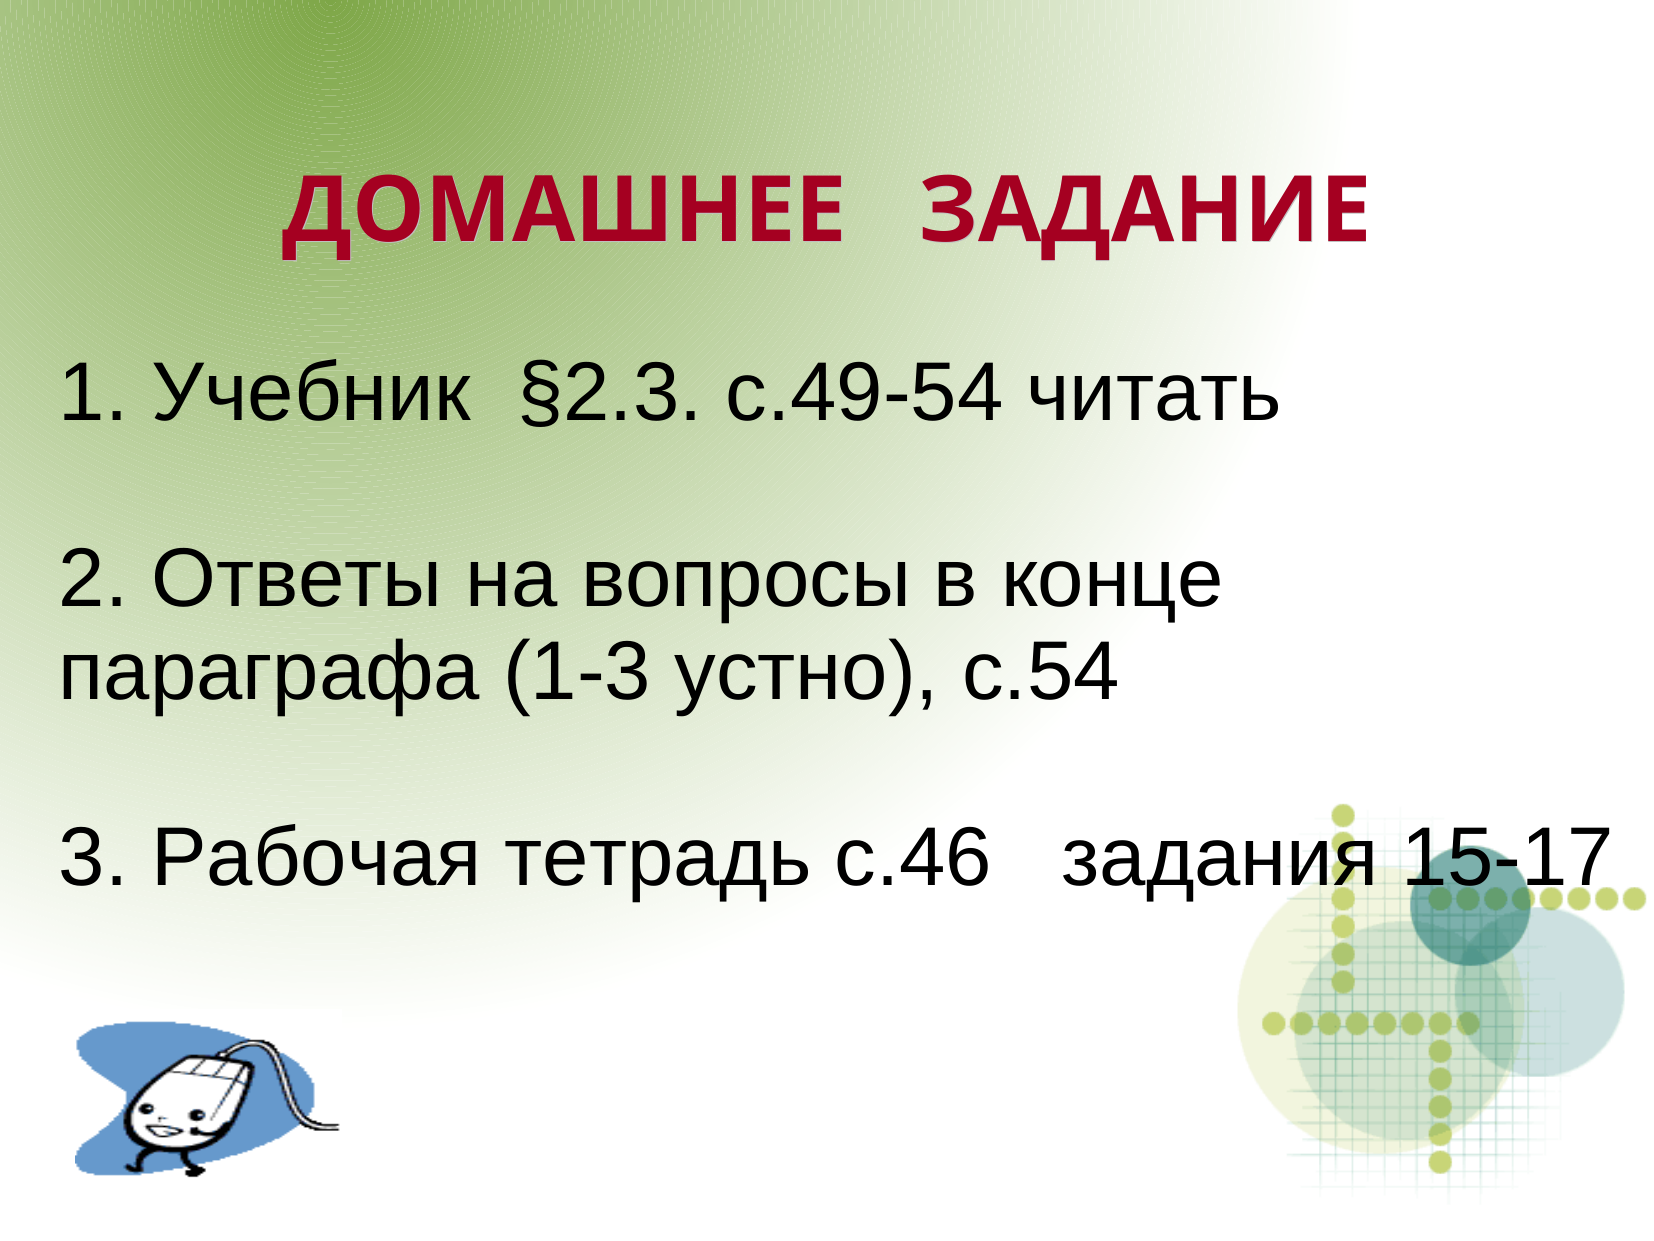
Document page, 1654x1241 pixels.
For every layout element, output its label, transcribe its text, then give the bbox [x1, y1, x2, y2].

picture [1224, 904, 1654, 1211]
picture [75, 1009, 342, 1188]
title ДОМАШНЕЕ ЗАДАНИЕ [121, 110, 1534, 159]
subtitle 1. Учебник §2.3. с.49-54 читать 2. Ответы на вопросы в конце параграфа (1-3 устно), с.54 3. Рабочая тетрадь с.46 задания 15-17 [59, 159, 1654, 904]
